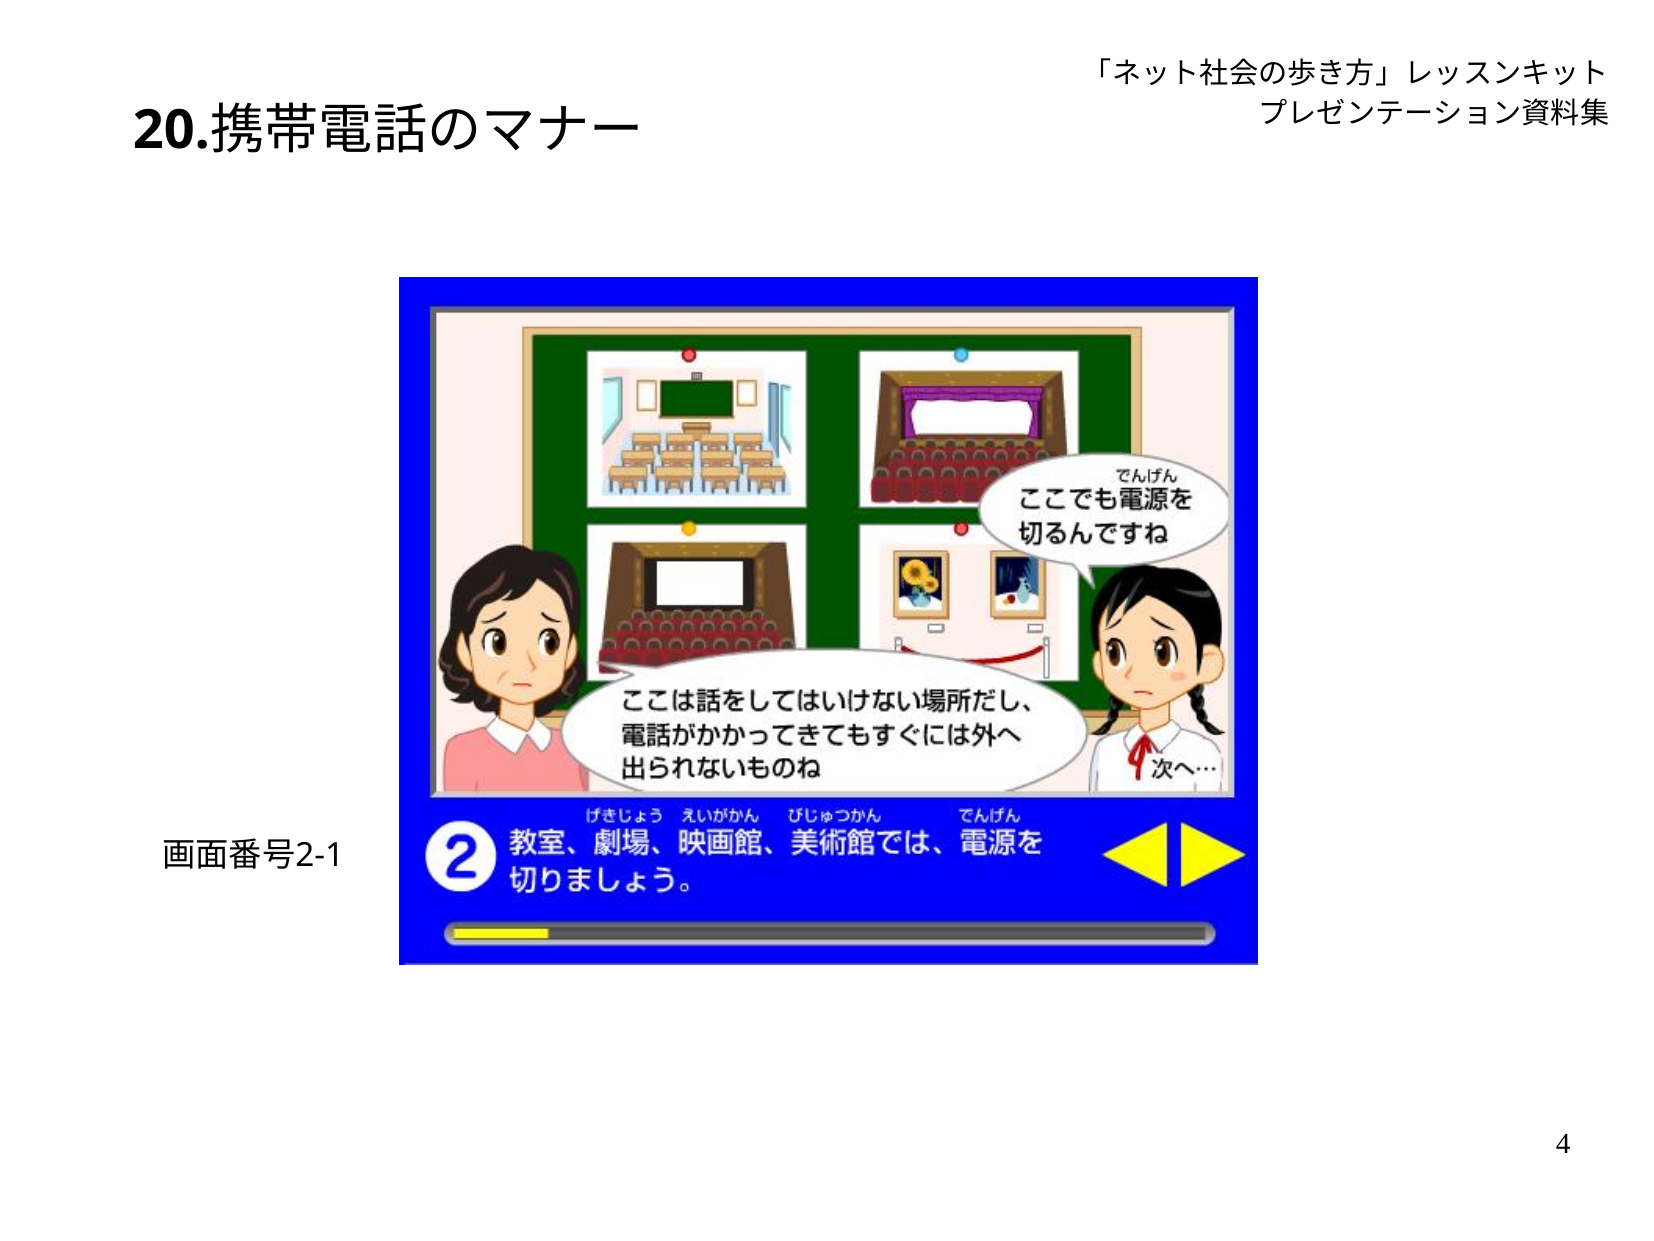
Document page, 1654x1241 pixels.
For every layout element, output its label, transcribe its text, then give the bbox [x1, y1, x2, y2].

text_box 「ネット社会の歩き方」レッスンキット プレゼンテーション資料集 [1062, 44, 1625, 139]
picture [399, 277, 1258, 965]
text_box 20.携帯電話のマナー [118, 88, 975, 169]
text_box 画面番号2-1 [147, 826, 384, 882]
